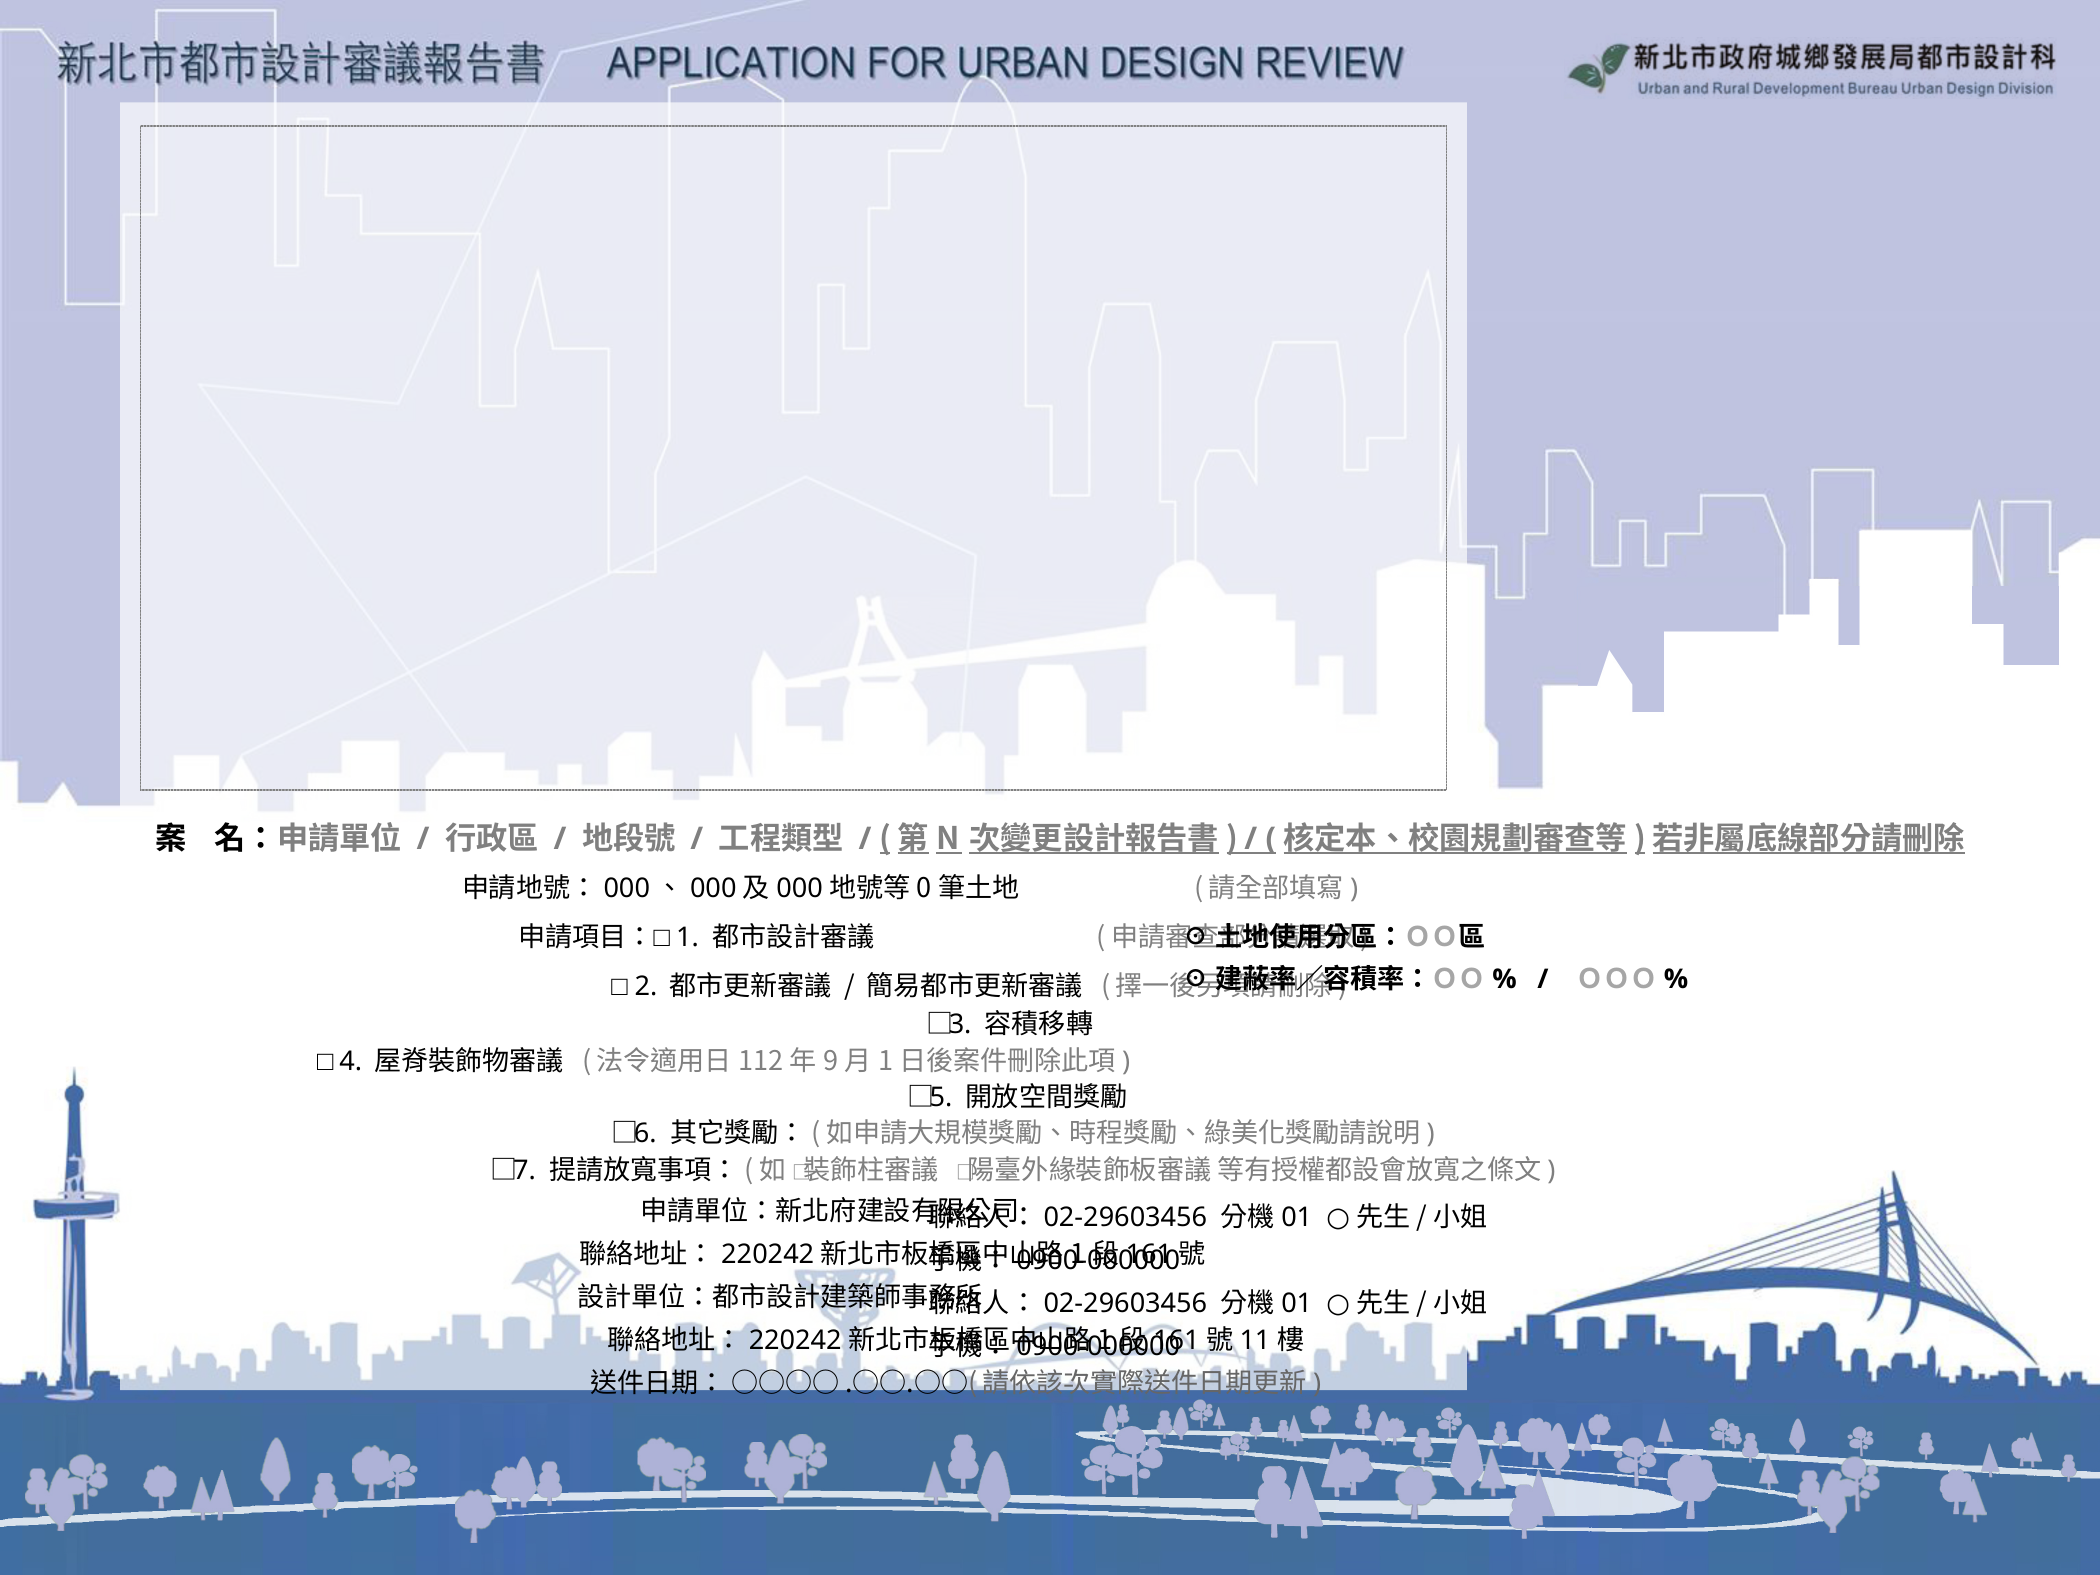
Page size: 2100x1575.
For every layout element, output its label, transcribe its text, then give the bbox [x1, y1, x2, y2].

text_box ☉土地使用分區：ＯＯ區 ☉建蔽率／容積率：ＯＯ% / ＯＯＯ% [1167, 918, 1703, 1002]
text_box 聯絡人：02-29603456 分機01 ○先生/小姐 手機：0900-000000 聯絡人：02-29603456 分機01 ○先生/小姐 手機：0900-000000 [913, 1198, 1523, 1368]
text_box [120, 102, 1467, 1391]
text_box 案 名：申請單位 / 行政區 / 地段號 / 工程類型 / (第N次變更設計報告書) / (核定本、校園規劃審查等)若非屬底線部分請刪除 [140, 810, 2007, 921]
picture [0, 0, 2100, 1575]
text_box 申請地號：000、000及000地號等0筆土地 (請全部填寫) 申請項目：□1. 都市設計審議 (申請審查部分請選取) □ 2. 都市更新審議 / 簡易都市更新審議 (擇一後另項請刪除) □ 3. 容積移轉 □ 4. 屋脊裝飾物審議 (法令適用日112年9月1日後案件刪除此項) □ 5. 開放空間獎勵 □ 6. 其它獎勵：(如申請大規模獎勵、時程獎勵、綠美化獎勵請說明) □ 7. 提請放寬事項：(如 □裝飾柱審議 □陽臺外緣裝飾板審議 等有授權都設會放寬之條文) 申請單位：新北府建設有限公司 聯絡地址：220242新北市板橋區中山路1段161號 設計單位：都市設計建築師事務所 聯絡地址：220242新北市板橋區中山路1段161號11樓 送件日期： ○○○○.○○.○○(請依該次實際送件日期更新) [139, 834, 1772, 1406]
